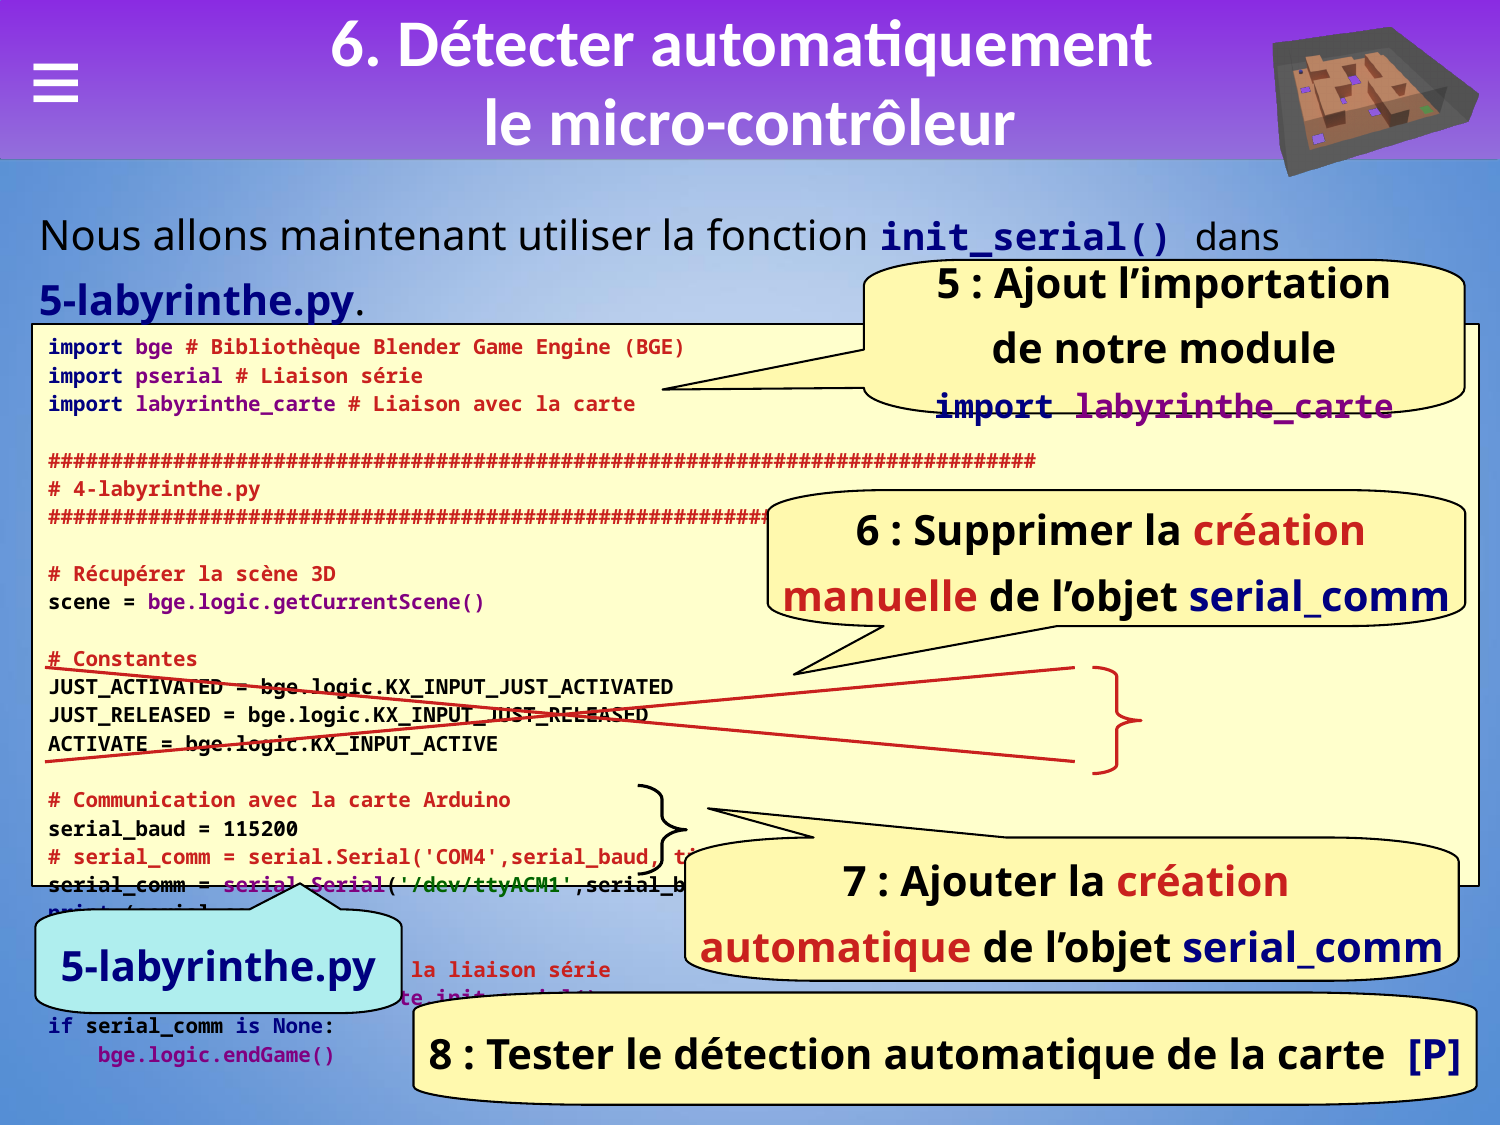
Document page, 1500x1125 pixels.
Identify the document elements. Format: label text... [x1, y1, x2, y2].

text_box 8 : Tester le détection automatique de la carte [P] [413, 992, 1477, 1105]
text_box ≡ [14, 23, 101, 141]
text_box Nous allons maintenant utiliser la fonction init_serial() dans 5-labyrinthe.py. [24, 189, 1489, 301]
text_box 5 : Ajout l’importation de notre module import labyrinthe_carte [662, 259, 1465, 414]
text_box 6. Détecter automatiquement le micro-contrôleur [0, 0, 1500, 159]
picture [0, 27, 1500, 1125]
text_box 6 : Supprimer la création manuelle de l’objet serial_comm [767, 490, 1466, 675]
text_box 7 : Ajouter la création automatique de l’objet serial_comm [685, 808, 1459, 981]
text_box 5-labyrinthe.py [35, 883, 402, 1014]
text_box import bge # Bibliothèque Blender Game Engine (BGE) import pserial # Liaison série import labyrinthe_carte # Liaison avec la carte ############################################################################### # 4-labyrinthe.py ############################################################################### # Récupérer la scène 3D scene = bge.logic.getCurrentScene() # Constantes JUST_ACTIVATED = bge.logic.KX_INPUT_JUST_ACTIVATED JUST_RELEASED = bge.logic.KX_INPUT_JUST_RELEASED ACTIVATE = bge.logic.KX_INPUT_ACTIVE # Communication avec la carte Arduino serial_baud = 115200 # serial_comm = serial.Serial('COM4',serial_baud, timeout=0.016) # Windows serial_comm = serial.Serial('/dev/ttyACM1',serial_baud, timeout=0.016) # GNU/Linux print (serial_comm) # Détection de la carte avec la liaison série serial_comm = labyrinthe_carte.init_serial() if serial_comm is None: bge.logic.endGame() [32, 324, 1480, 886]
